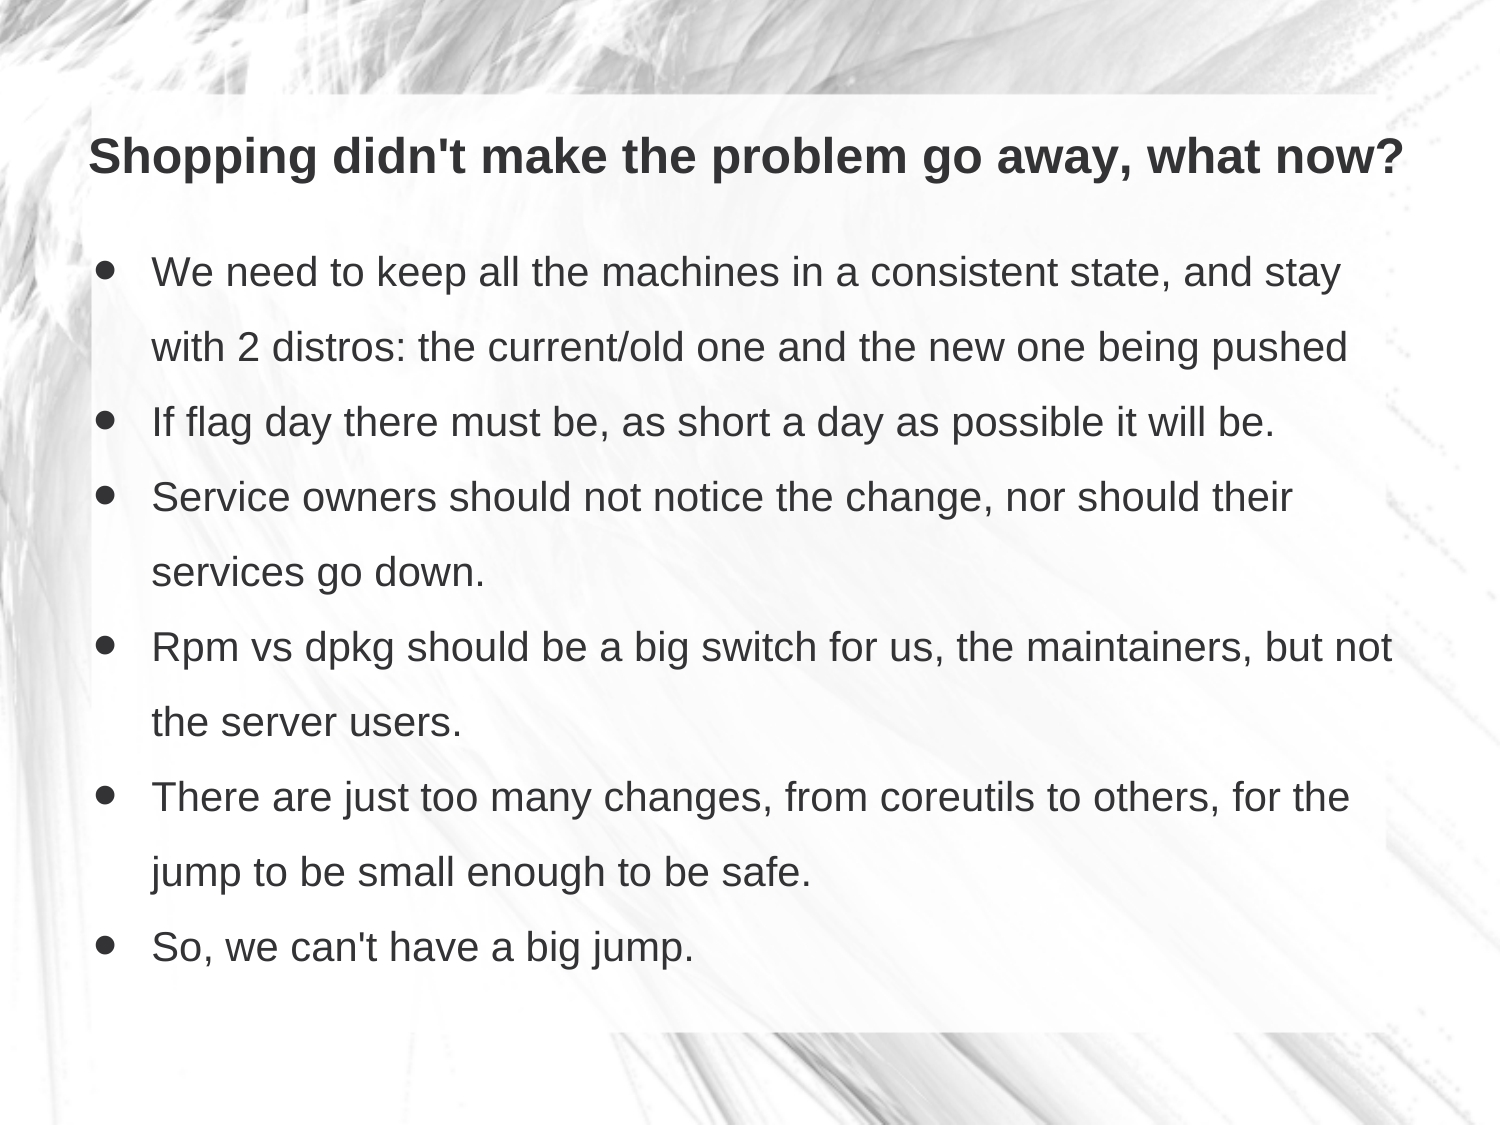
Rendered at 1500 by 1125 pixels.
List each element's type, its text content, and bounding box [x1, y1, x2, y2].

title Shopping didn't make the problem go away, what now? [48, 108, 1500, 205]
picture [0, 0, 1500, 1125]
list We need to keep all the machines in a consistent state, and stay with 2 distros: the current/old one and the new one being pushed If flag day there must be, as short a day as possible it will be. Service owners should not notice the change, nor should their services go down. Rpm vs dpkg should be a big switch for us, the maintainers, but not the server users. There are just too many changes, from coreutils to others, for the jump to be small enough to be safe. So, we can't have a big jump. [61, 204, 1412, 1047]
